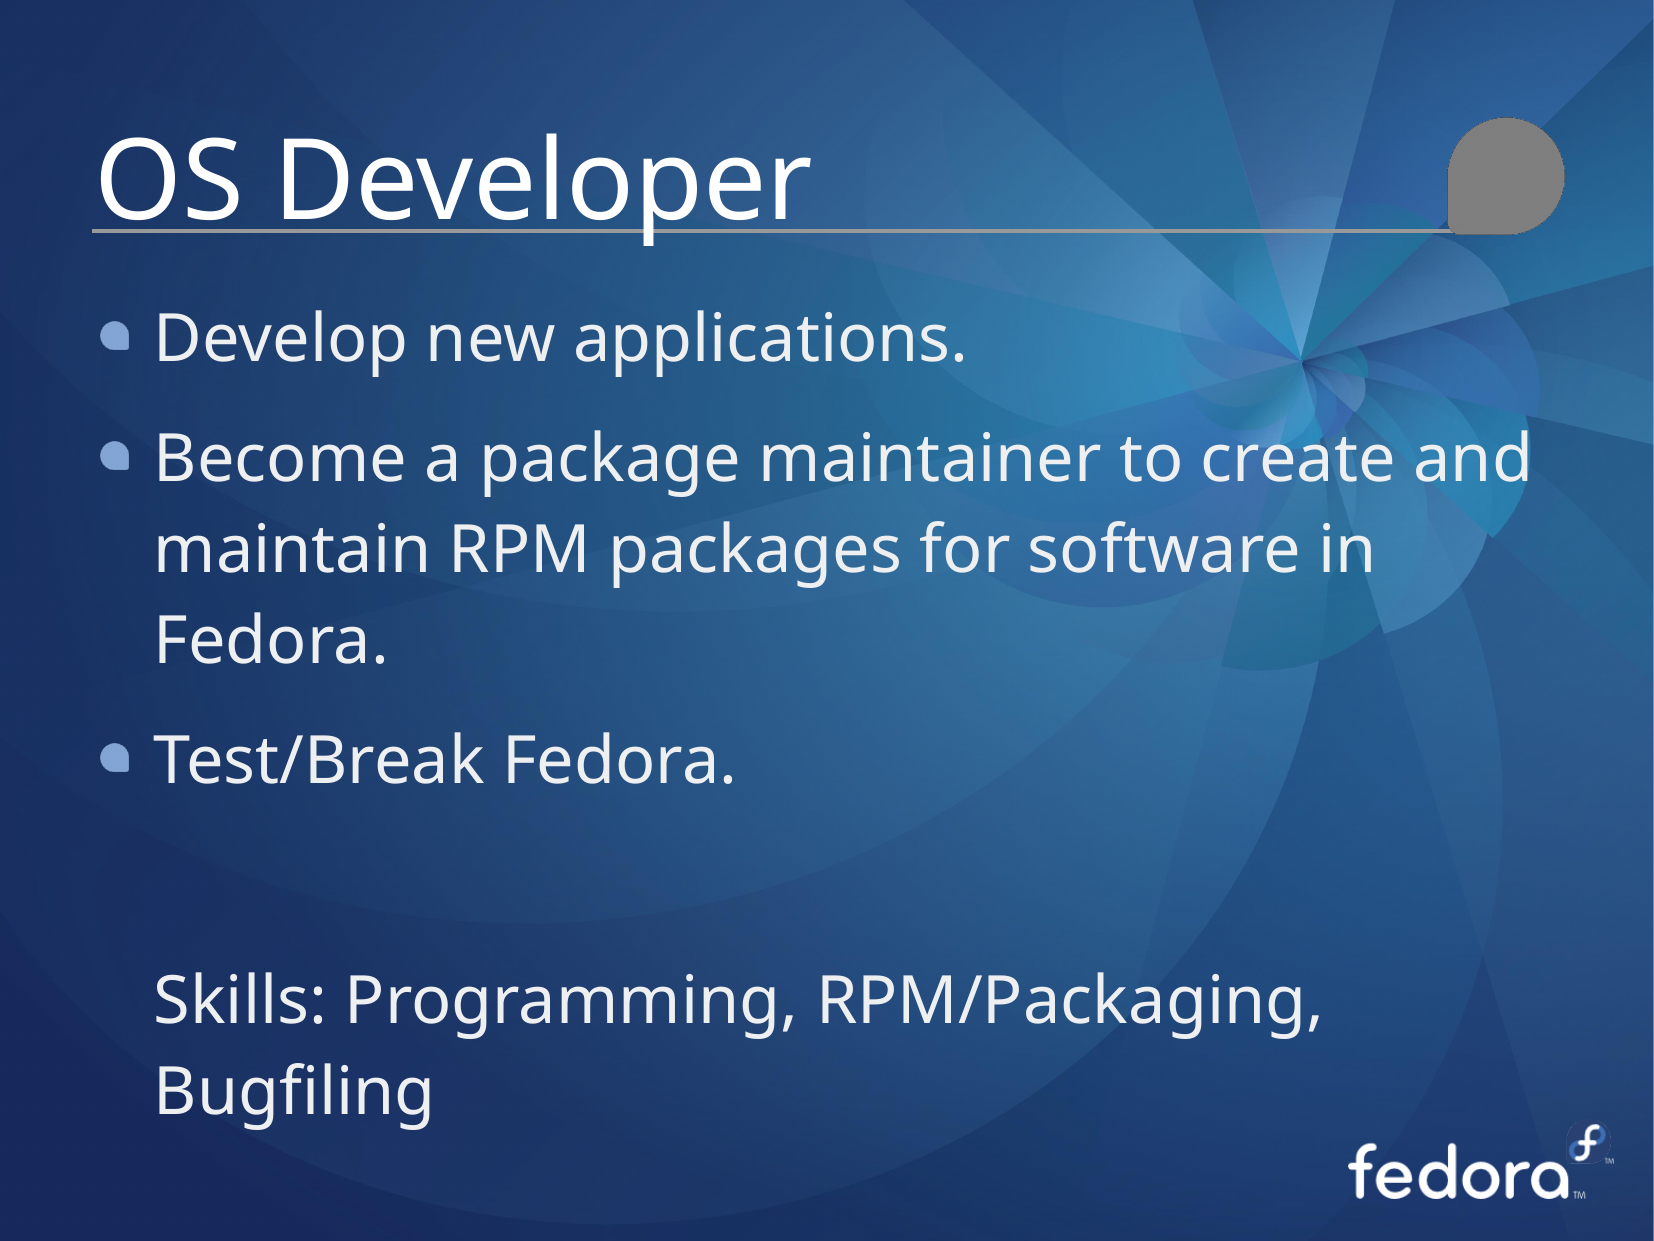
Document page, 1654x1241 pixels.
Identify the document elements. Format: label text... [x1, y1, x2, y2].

title OS Developer [94, 100, 1426, 251]
picture [0, 0, 1654, 1241]
list Develop new applications. Become a package maintainer to create and maintain RPM packages for software in Fedora. Test/Break Fedora. Skills: Programming, RPM/Packaging, Bugfiling [82, 290, 1571, 1135]
